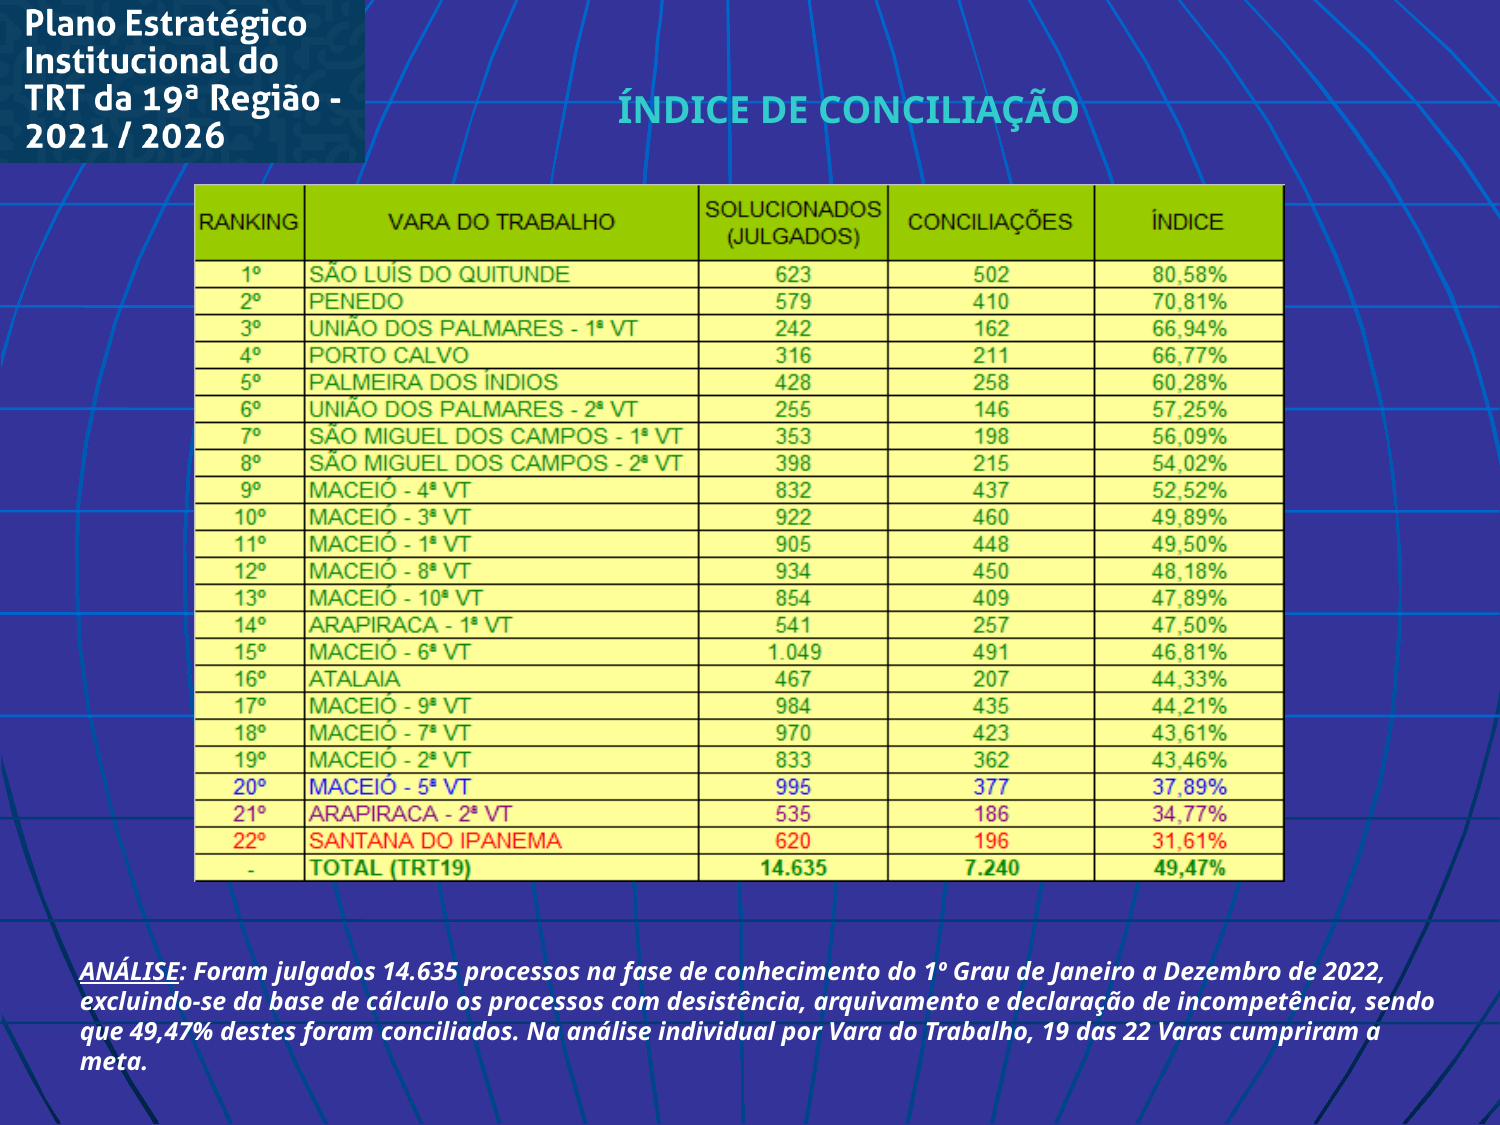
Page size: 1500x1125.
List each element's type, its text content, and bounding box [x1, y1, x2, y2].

picture [0, 0, 365, 163]
text_box ÍNDICE DE CONCILIAÇÃO [365, 78, 1448, 139]
text_box ANÁLISE: Foram julgados 14.635 processos na fase de conhecimento do 1º Grau de Janeiro a Dezembro de 2022, excluindo-se da base de cálculo os processos com desistência, arquivamento e declaração de incompetência, sendo que 49,47% destes foram conciliados. Na análise individual por Vara do Trabalho, 19 das 22 Varas cumpriram a meta. [64, 947, 1471, 1125]
picture [194, 184, 1285, 882]
